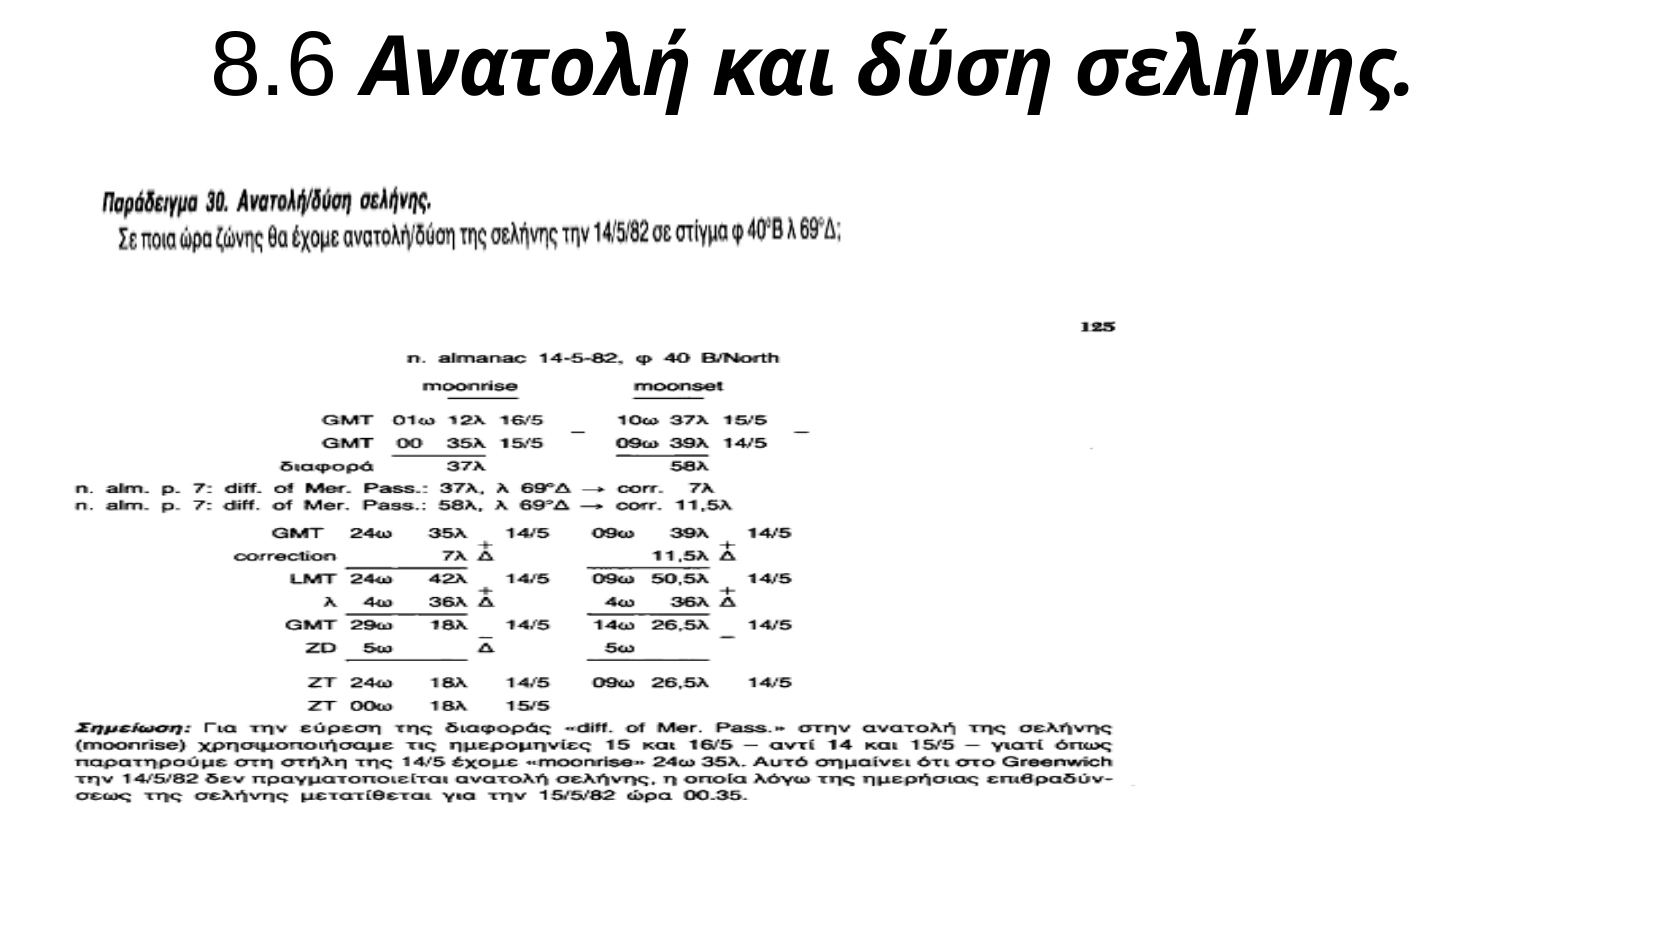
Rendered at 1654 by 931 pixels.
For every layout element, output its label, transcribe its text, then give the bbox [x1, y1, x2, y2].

picture [37, 149, 1201, 810]
title 8.6 Ανατολή και δύση σελήνης. [82, 12, 1571, 218]
